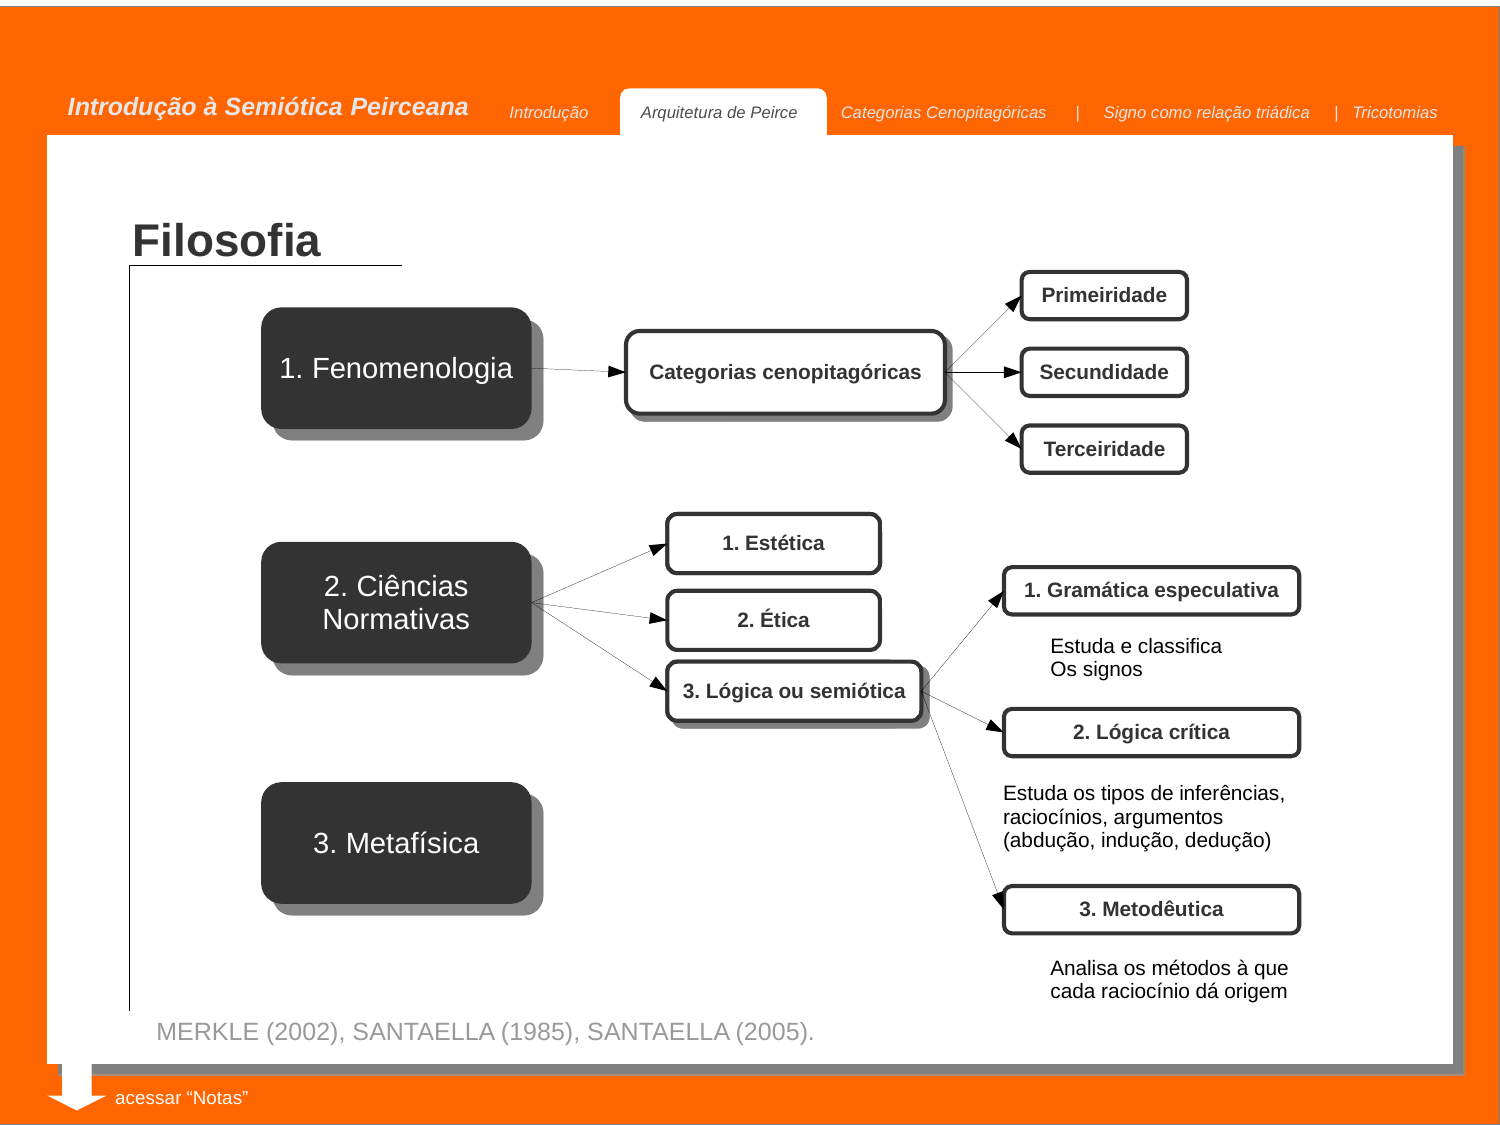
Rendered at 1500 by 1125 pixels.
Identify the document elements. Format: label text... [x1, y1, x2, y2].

text_box Estuda e classifica Os signos [1035, 627, 1331, 688]
text_box 3. Metafísica [261, 782, 532, 904]
text_box Estuda os tipos de inferências, raciocínios, argumentos (abdução, indução, dedução) [988, 774, 1312, 859]
text_box 2. Ética [667, 590, 880, 650]
text_box 1. Gramática especulativa [1003, 567, 1300, 615]
text_box 2. Ciências Normativas [261, 541, 532, 664]
text_box Secundidade [1021, 348, 1188, 396]
text_box 1. Fenomenologia [261, 307, 532, 430]
text_box 1. Estética [667, 514, 880, 574]
text_box MERKLE (2002), SANTAELLA (1985), SANTAELLA (2005). [141, 1010, 851, 1053]
text_box Analisa os métodos à que cada raciocínio dá origem [1035, 949, 1331, 1011]
text_box 3. Lógica ou semiótica [667, 661, 922, 721]
text_box acessar “Notas” [100, 1080, 278, 1116]
text_box Terceiridade [1021, 425, 1188, 473]
text_box Categorias cenopitagóricas [625, 330, 945, 414]
text_box Filosofia [118, 207, 337, 276]
text_box 3. Metodêutica [1003, 886, 1300, 934]
text_box Primeiridade [1021, 271, 1188, 320]
text_box [47, 1051, 100, 1111]
text_box Filosofia [130, 266, 337, 276]
text_box 2. Lógica crítica [1003, 708, 1300, 757]
